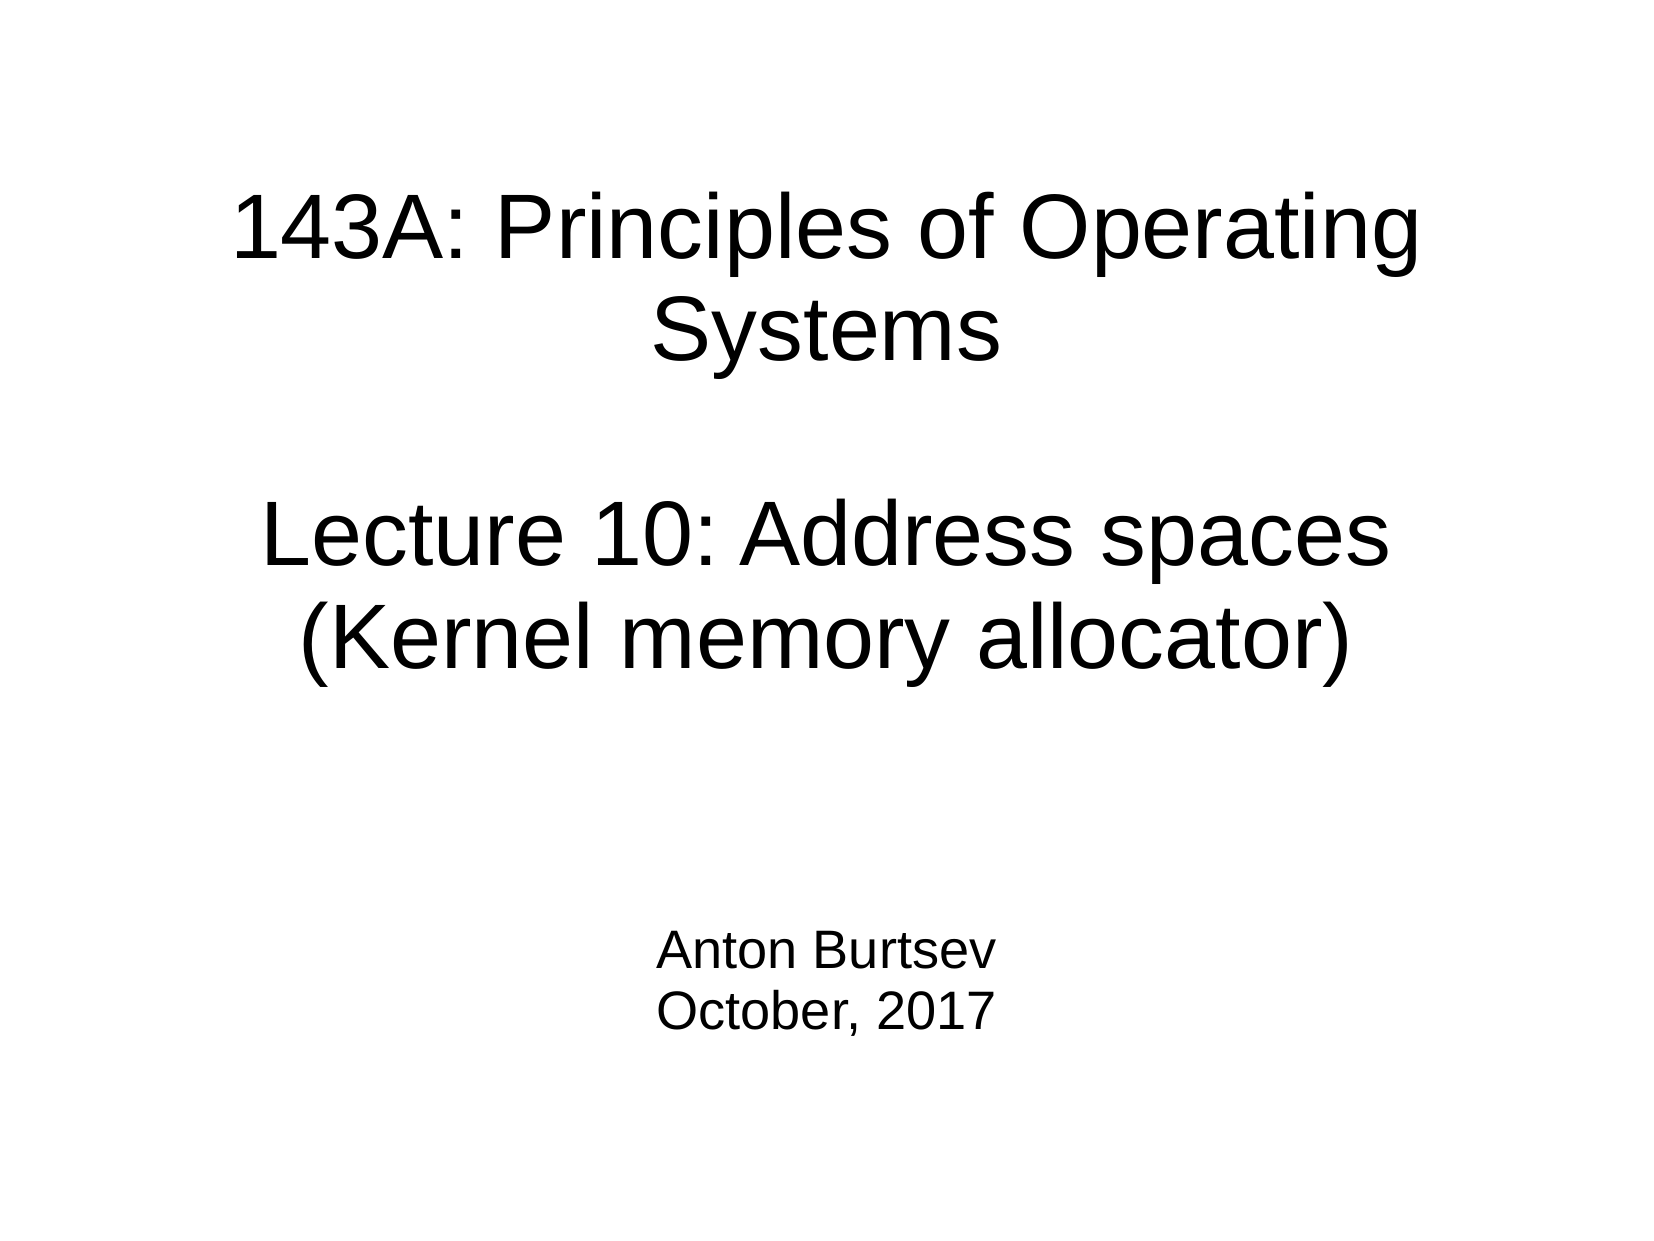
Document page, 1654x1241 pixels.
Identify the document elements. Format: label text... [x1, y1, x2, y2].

title 143A: Principles of Operating Systems Lecture 10: Address spaces (Kernel memory allocator) [82, 113, 1571, 637]
subtitle Anton Burtsev October, 2017 [82, 637, 1571, 1109]
